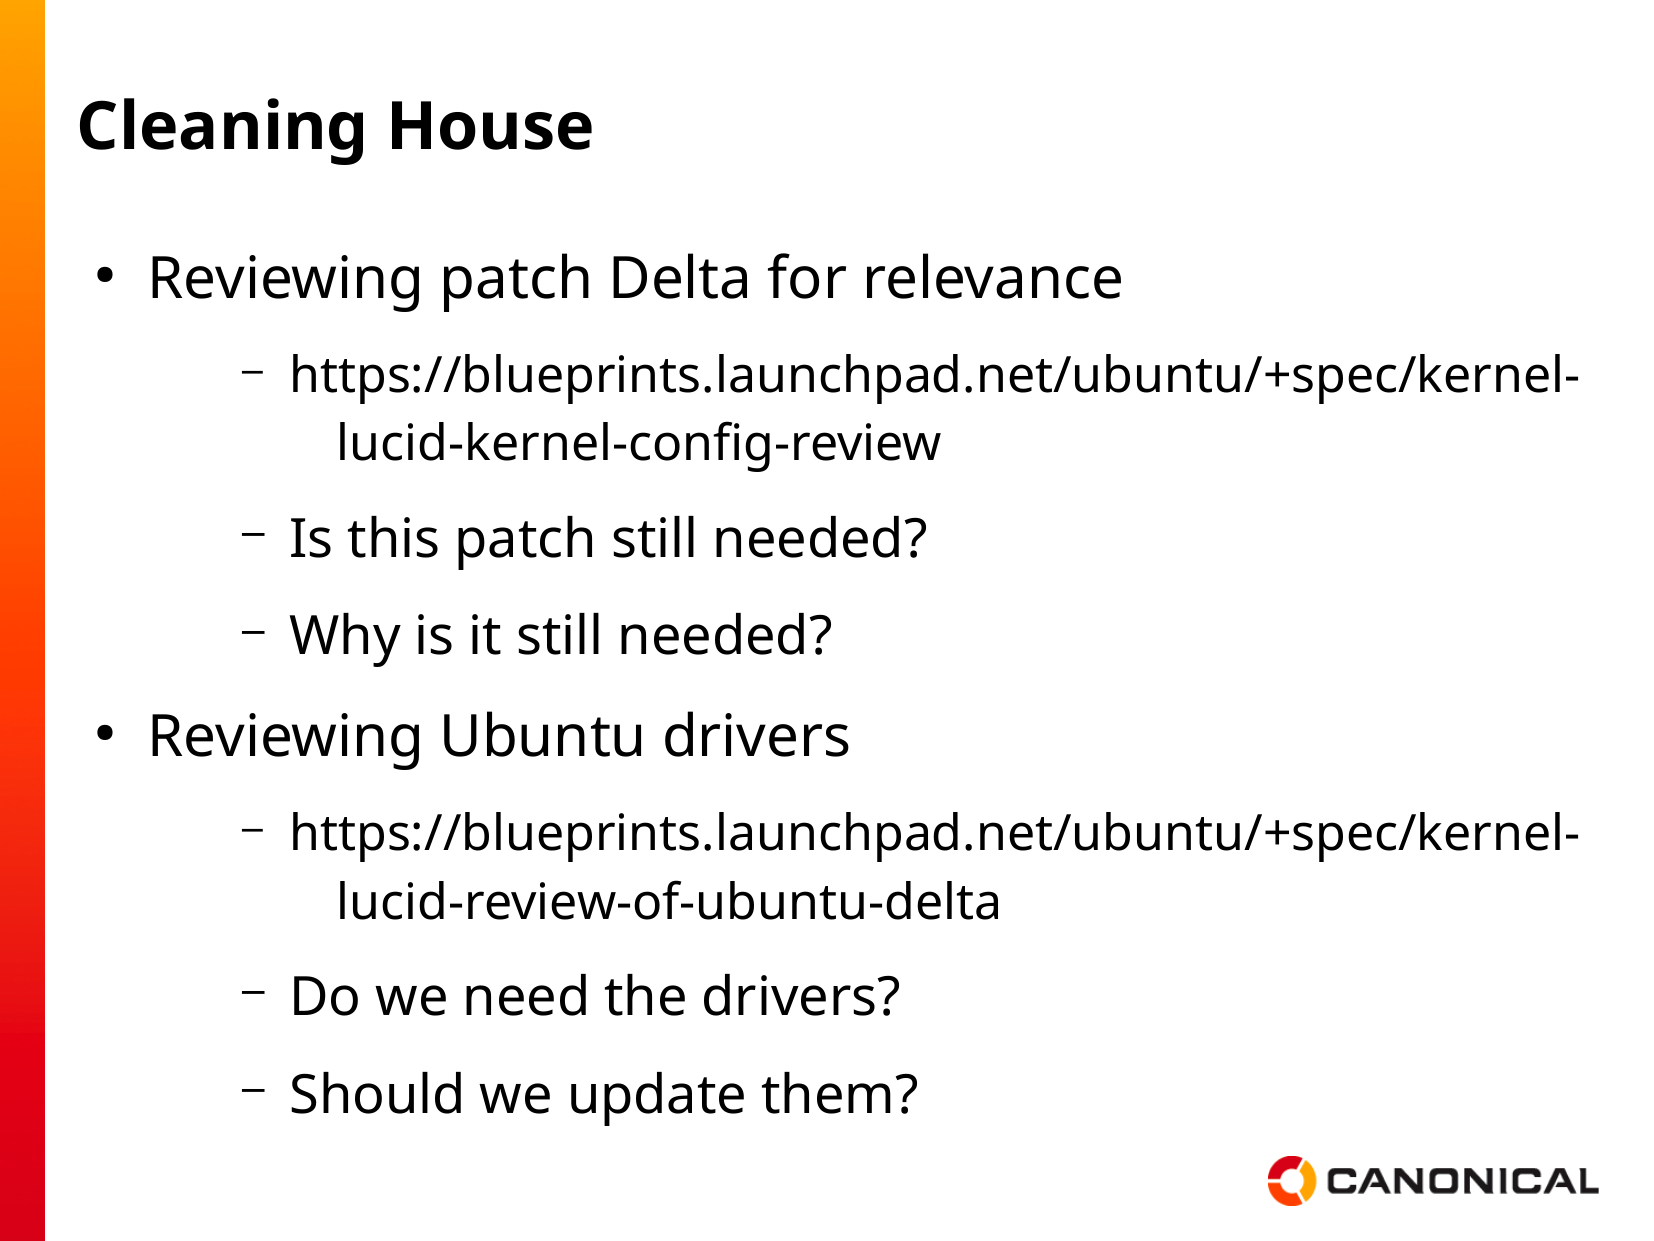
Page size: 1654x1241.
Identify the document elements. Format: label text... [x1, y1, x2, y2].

title Cleaning House [76, 40, 1589, 207]
list Reviewing patch Delta for relevance https://blueprints.launchpad.net/ubuntu/+spec/kernel-lucid-kernel-config-review Is this patch still needed? Why is it still needed? Reviewing Ubuntu drivers https://blueprints.launchpad.net/ubuntu/+spec/kernel-lucid-review-of-ubuntu-delta Do we need the drivers? Should we update them? [76, 236, 1589, 1055]
picture [0, 0, 45, 1241]
picture [1268, 1156, 1599, 1206]
